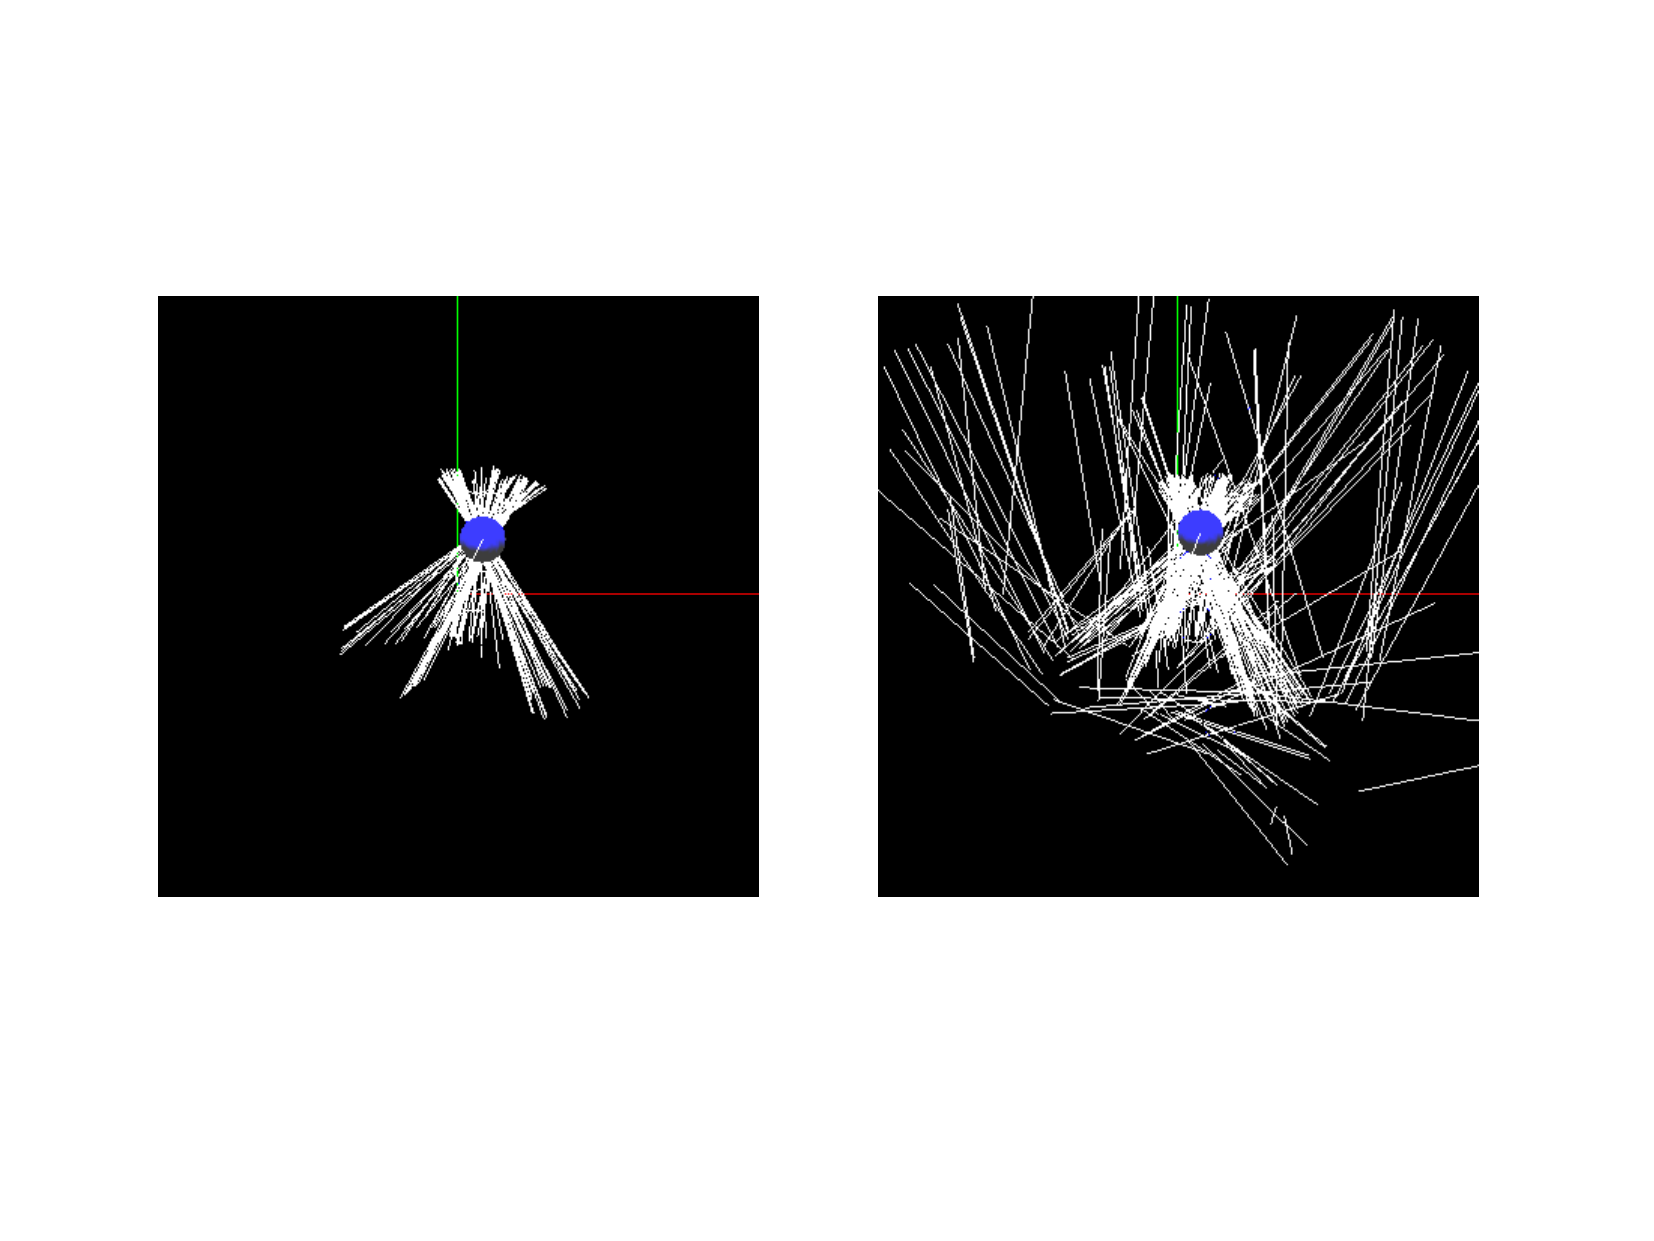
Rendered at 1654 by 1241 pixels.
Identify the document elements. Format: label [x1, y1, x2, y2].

picture [878, 296, 1479, 897]
picture [158, 296, 759, 897]
